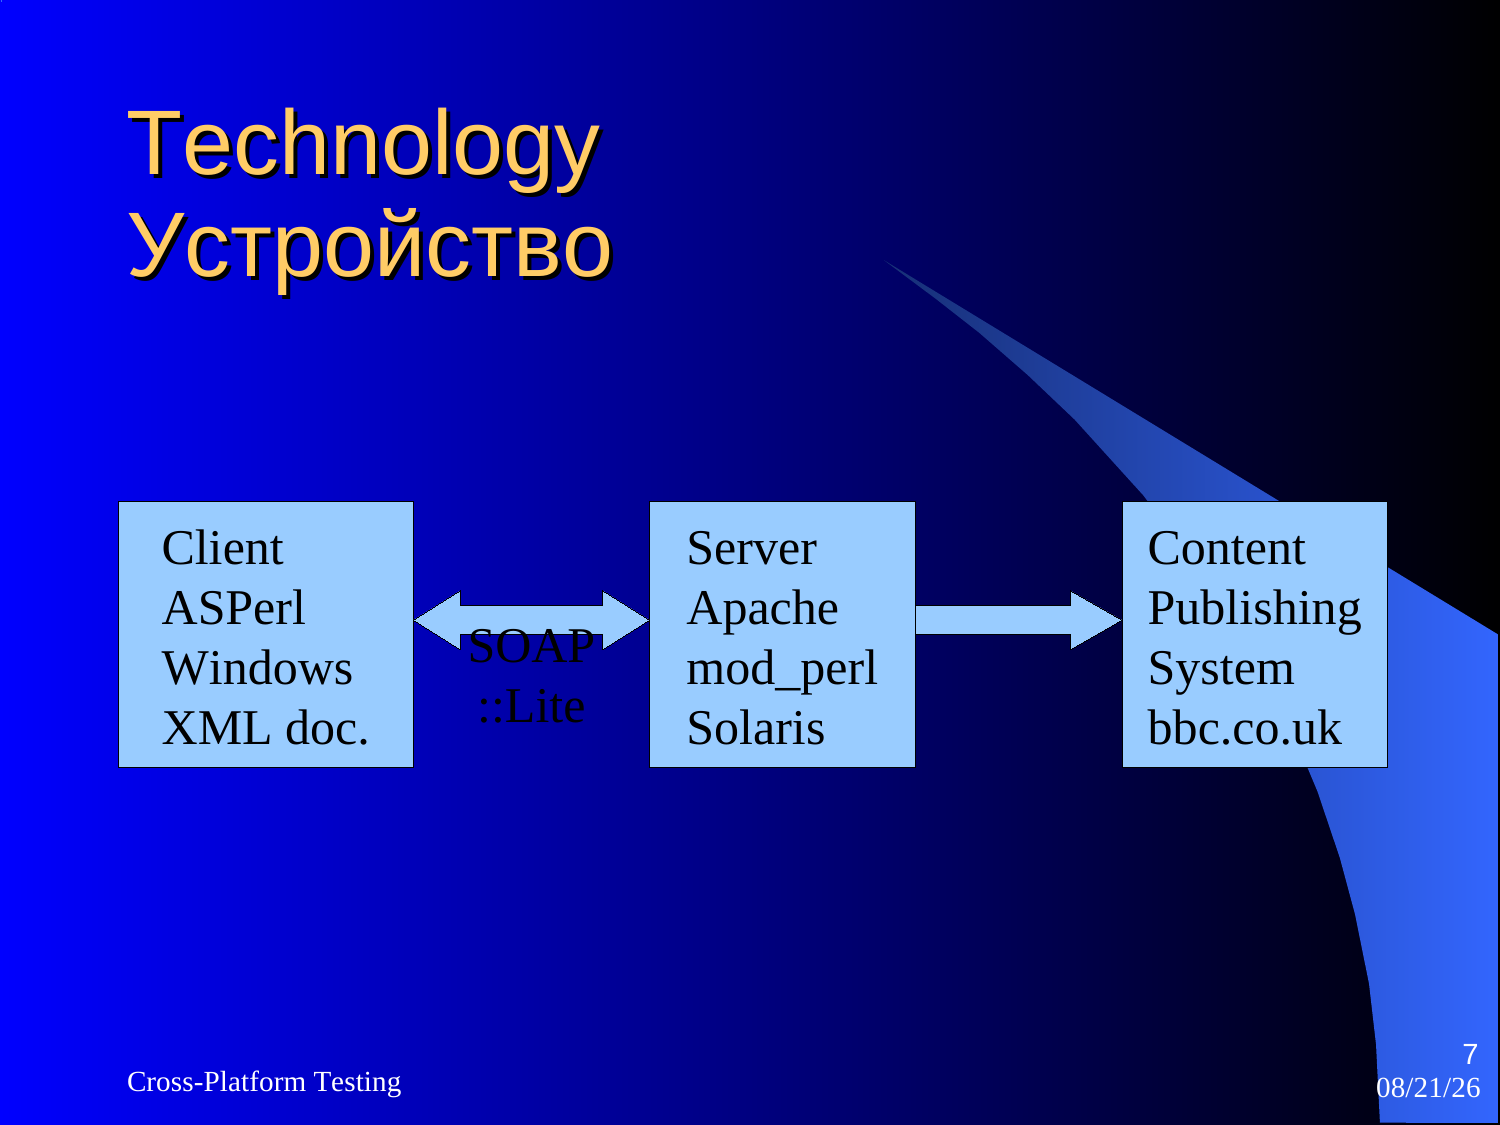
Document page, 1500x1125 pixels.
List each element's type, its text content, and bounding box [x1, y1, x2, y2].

text_box Server Apache mod_perl Solaris [649, 501, 916, 768]
text_box SOAP ::Lite [413, 590, 650, 650]
text_box Client ASPerl Windows XML doc. [118, 501, 414, 768]
text_box [915, 590, 1123, 650]
text_box Content Publishing System bbc.co.uk [1122, 501, 1388, 768]
title Technology Устройство [111, 83, 1438, 304]
